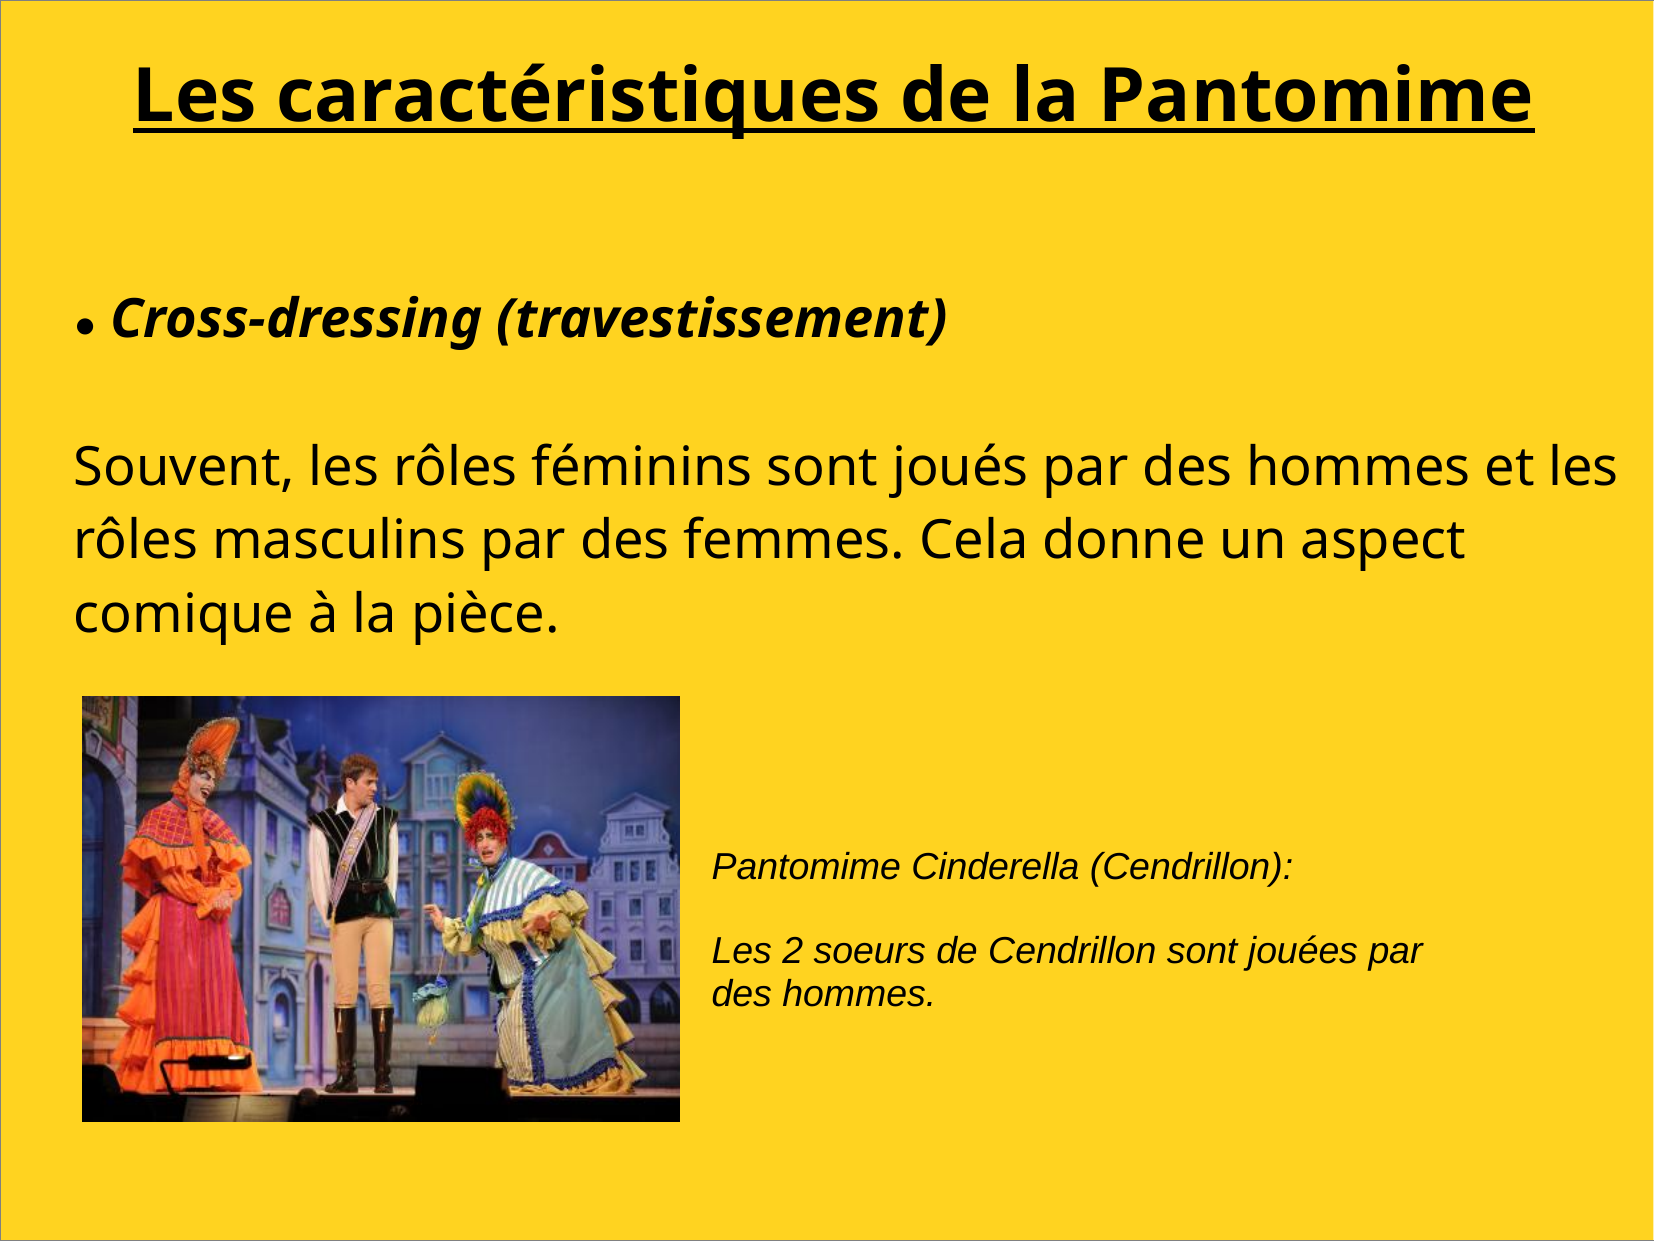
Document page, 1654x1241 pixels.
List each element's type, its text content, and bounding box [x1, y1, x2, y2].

text_box Pantomime Cinderella (Cendrillon): Les 2 soeurs de Cendrillon sont jouées par des hommes. [696, 838, 1477, 1021]
text_box ● Cross-dressing (travestissement) Souvent, les rôles féminins sont joués par des hommes et les rôles masculins par des femmes. Cela donne un aspect comique à la pièce. [59, 271, 1642, 667]
picture [82, 696, 680, 1123]
text_box Les caractéristiques de la Pantomime [118, 34, 1654, 154]
text_box [0, 0, 1654, 1241]
